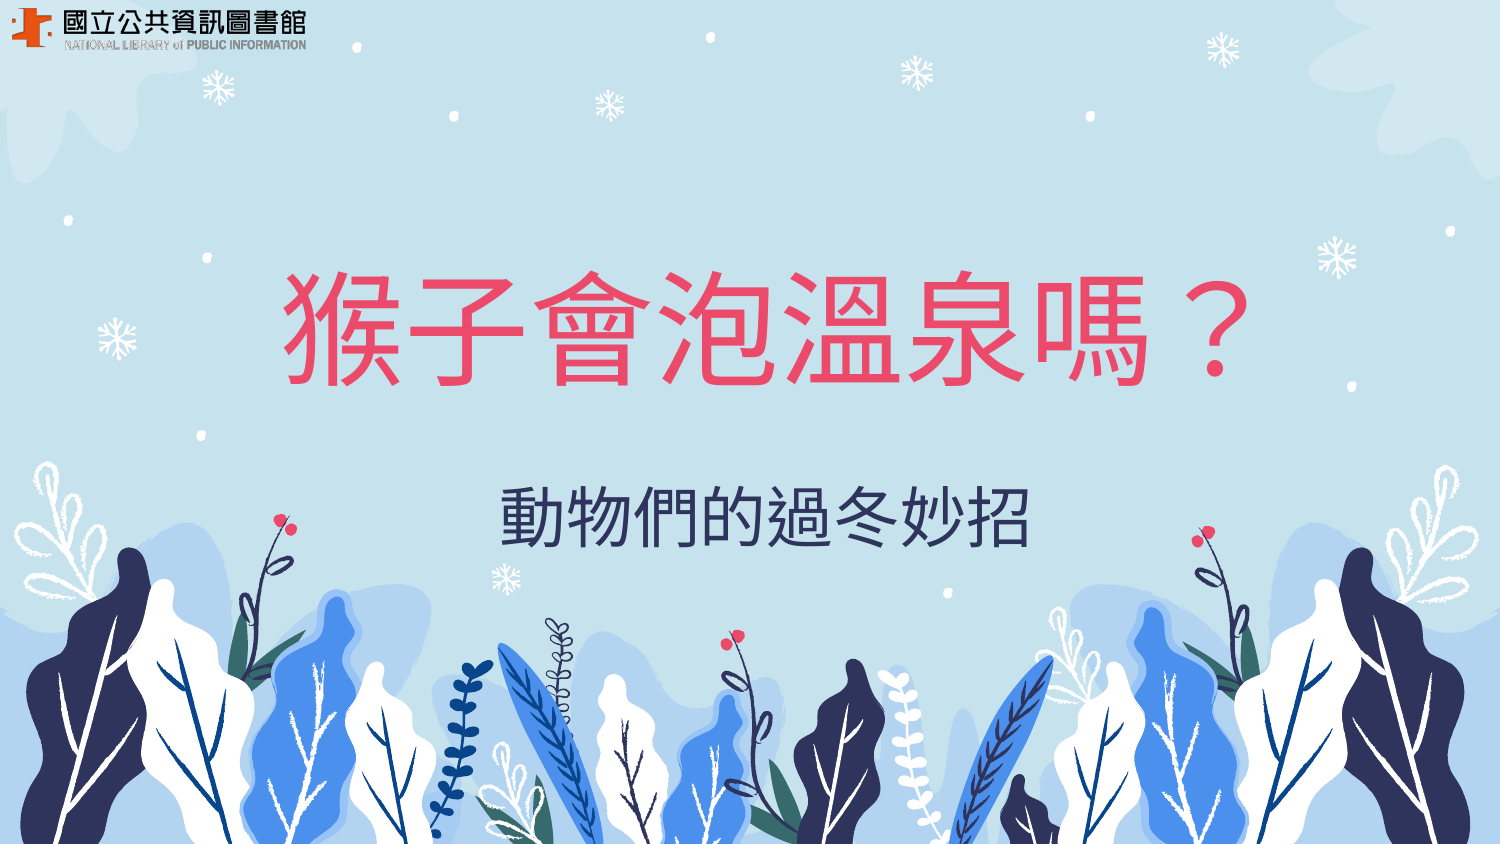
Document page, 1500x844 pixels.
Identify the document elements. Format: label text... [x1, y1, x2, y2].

text_box 猴子會泡溫泉嗎？ [264, 244, 1294, 411]
text_box [97, 317, 138, 361]
text_box [196, 430, 206, 442]
subtitle 動物們的過冬妙招 [351, 448, 1182, 503]
text_box [491, 563, 522, 596]
text_box [449, 111, 459, 122]
text_box [1317, 236, 1357, 280]
text_box [202, 252, 213, 264]
text_box [943, 587, 953, 599]
text_box [595, 89, 625, 122]
text_box [1085, 111, 1096, 122]
text_box [1346, 381, 1357, 393]
picture [10, 6, 307, 50]
